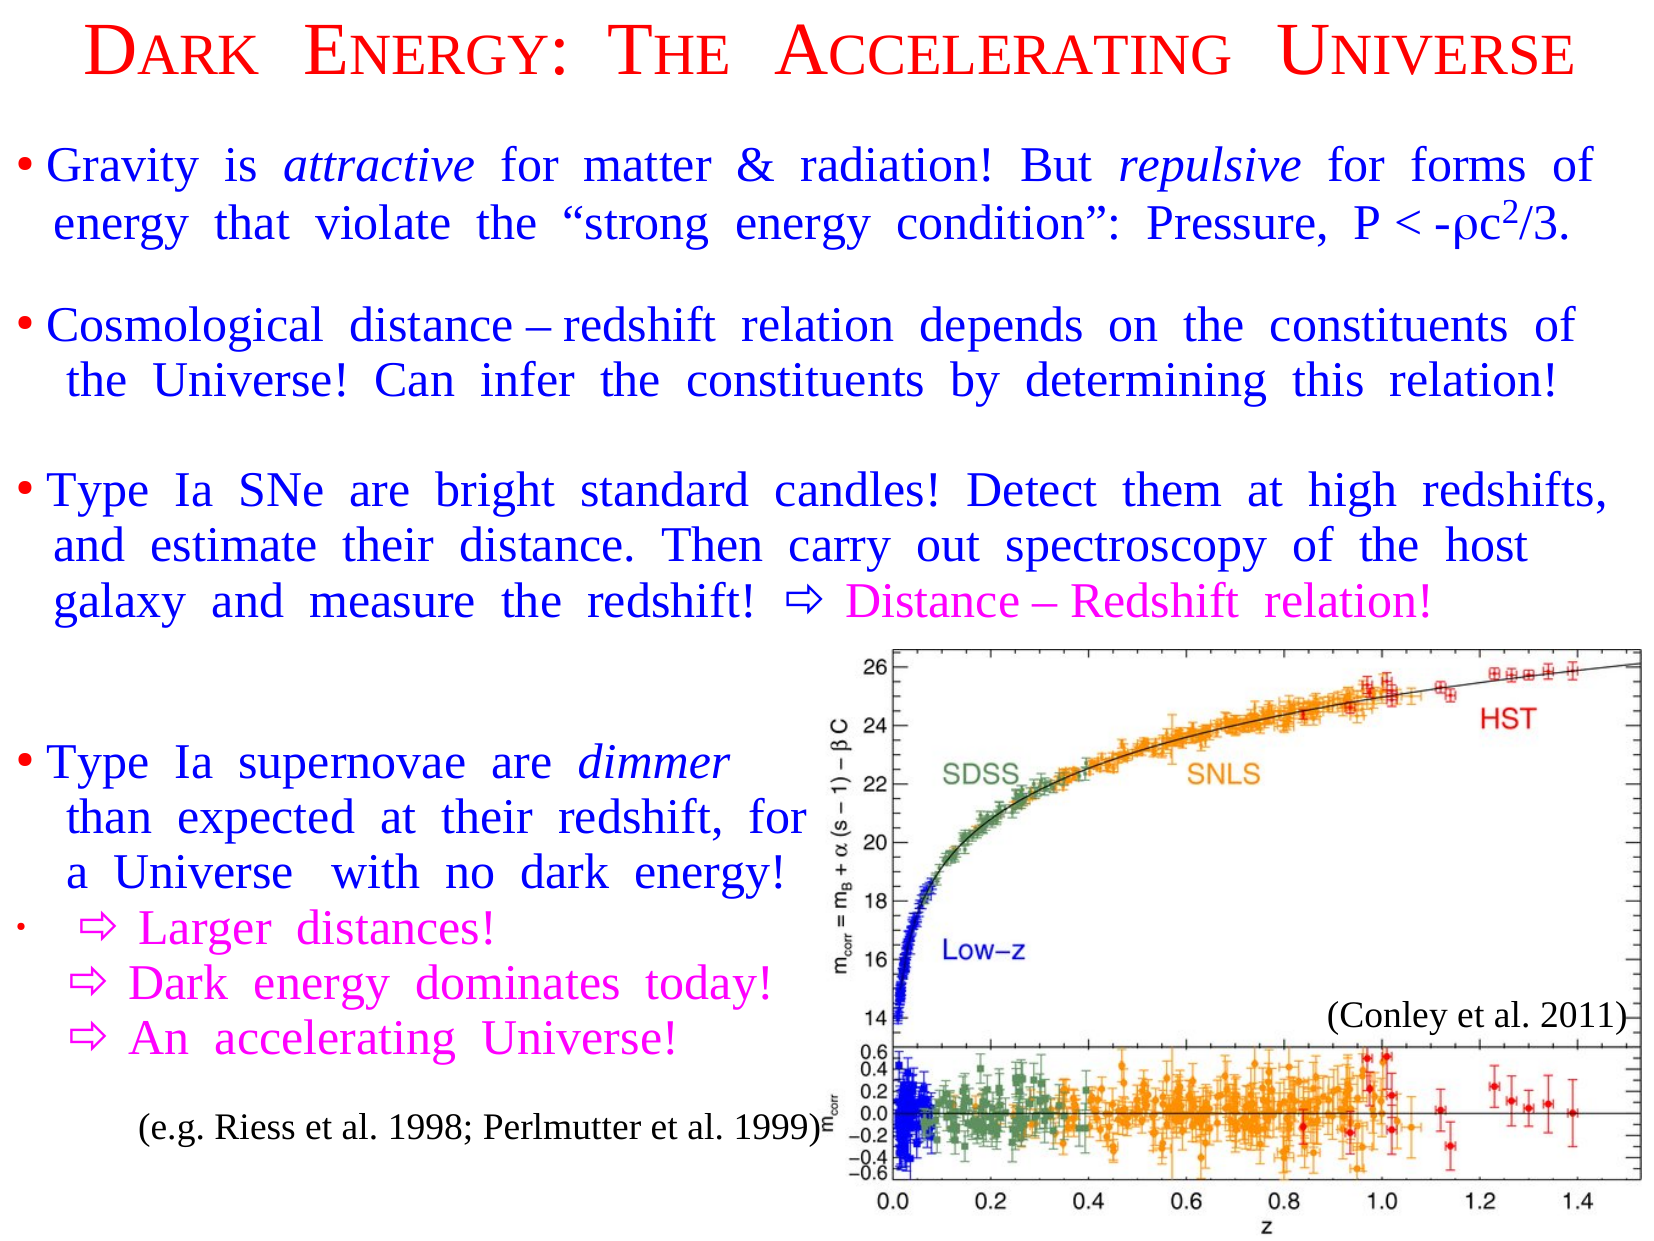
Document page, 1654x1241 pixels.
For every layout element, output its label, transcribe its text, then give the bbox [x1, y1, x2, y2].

text_box Type Ia supernovae are dimmer than expected at their redshift, for a Universe with no dark energy!  Larger distances!  Dark energy dominates today!  An accelerating Universe! [16, 733, 856, 1102]
text_box Gravity is attractive for matter & radiation! But repulsive for forms of energy that violate the “strong energy condition”: Pressure, P < -ρc2/3. [16, 137, 1653, 269]
text_box (e.g. Riess et al. 1998; Perlmutter et al. 1999) [130, 1106, 836, 1152]
text_box Cosmological distance – redshift relation depends on the constituents of the Universe! Can infer the constituents by determining this relation! [16, 296, 1653, 418]
text_box (Conley et al. 2011) [1319, 993, 1651, 1040]
text_box Type Ia SNe are bright standard candles! Detect them at high redshifts, and estimate their distance. Then carry out spectroscopy of the host galaxy and measure the redshift!  Distance – Redshift relation! [16, 461, 1653, 645]
text_box DARK ENERGY: THE ACCELERATING UNIVERSE [83, 7, 1577, 107]
picture [816, 649, 1642, 1239]
